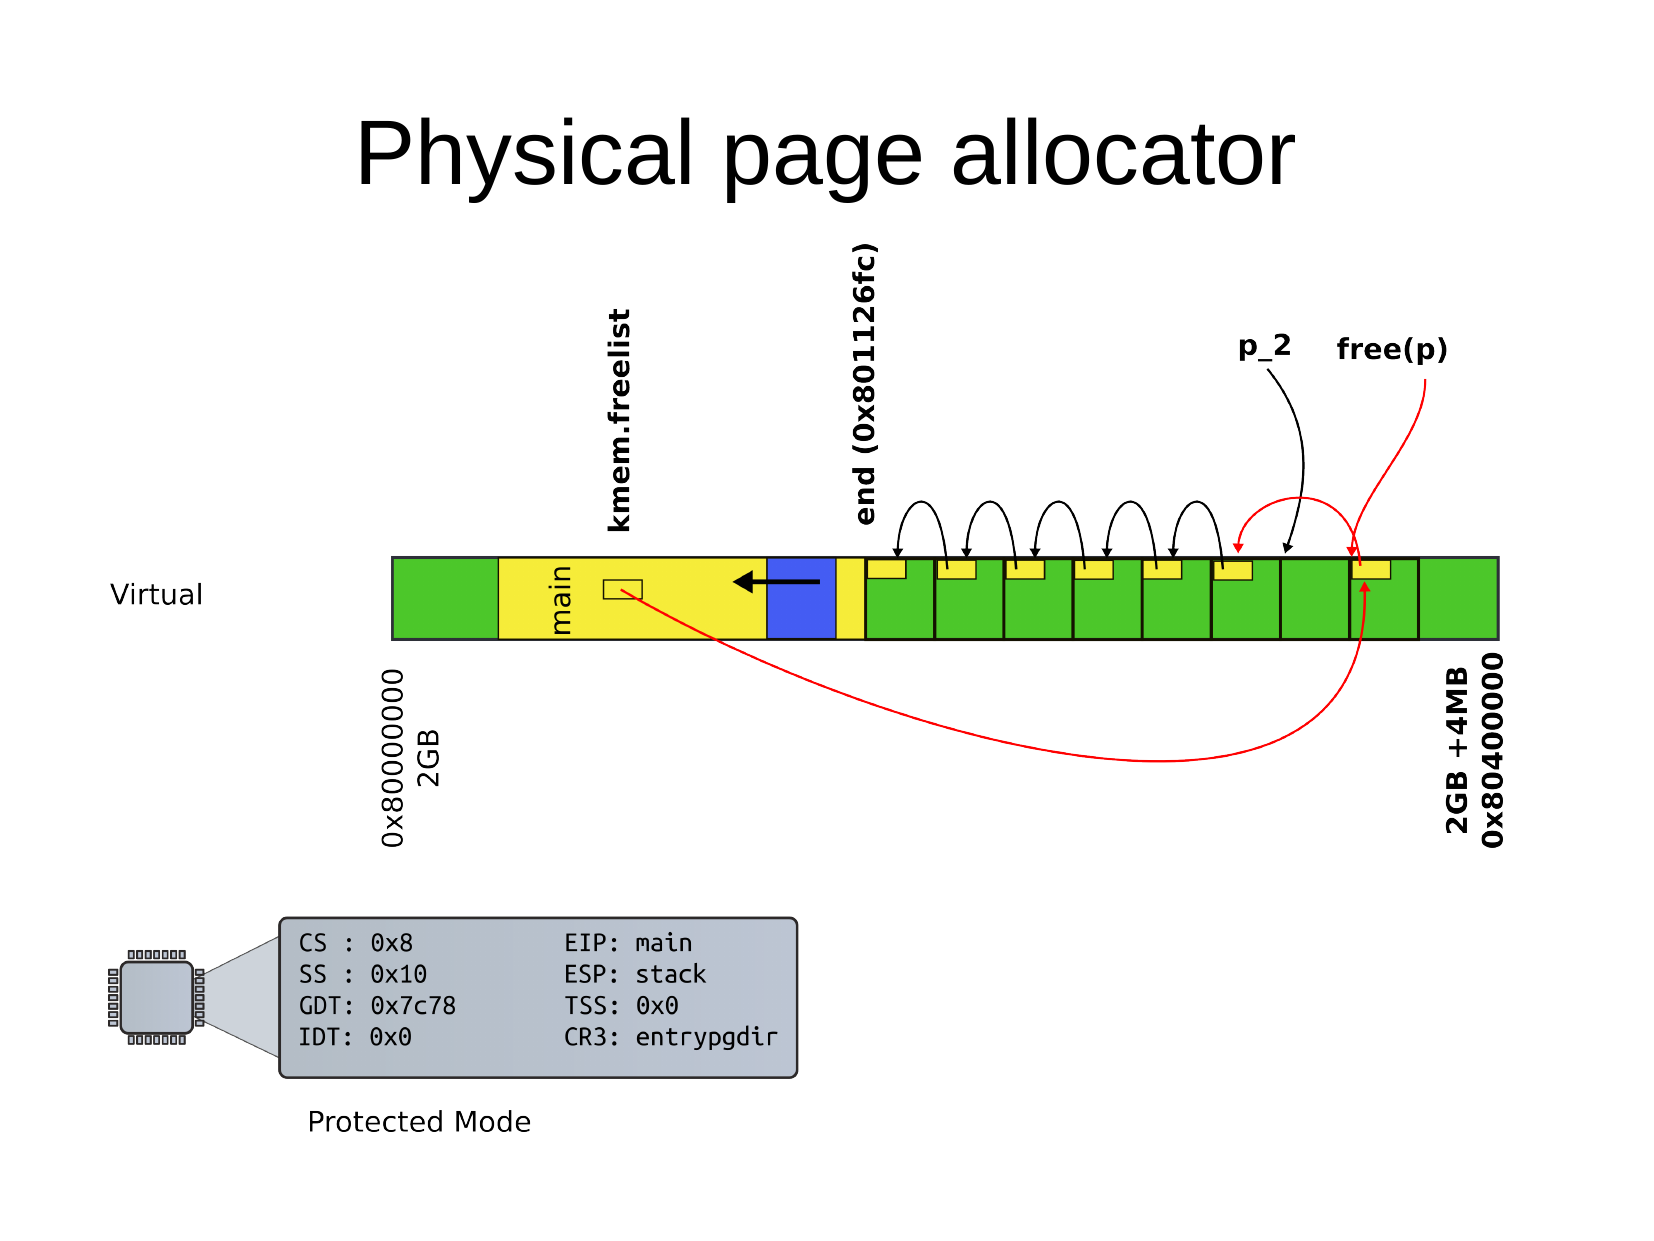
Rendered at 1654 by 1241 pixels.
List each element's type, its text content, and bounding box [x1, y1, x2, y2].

title Physical page allocator [82, 49, 1571, 257]
picture [108, 244, 1503, 1132]
